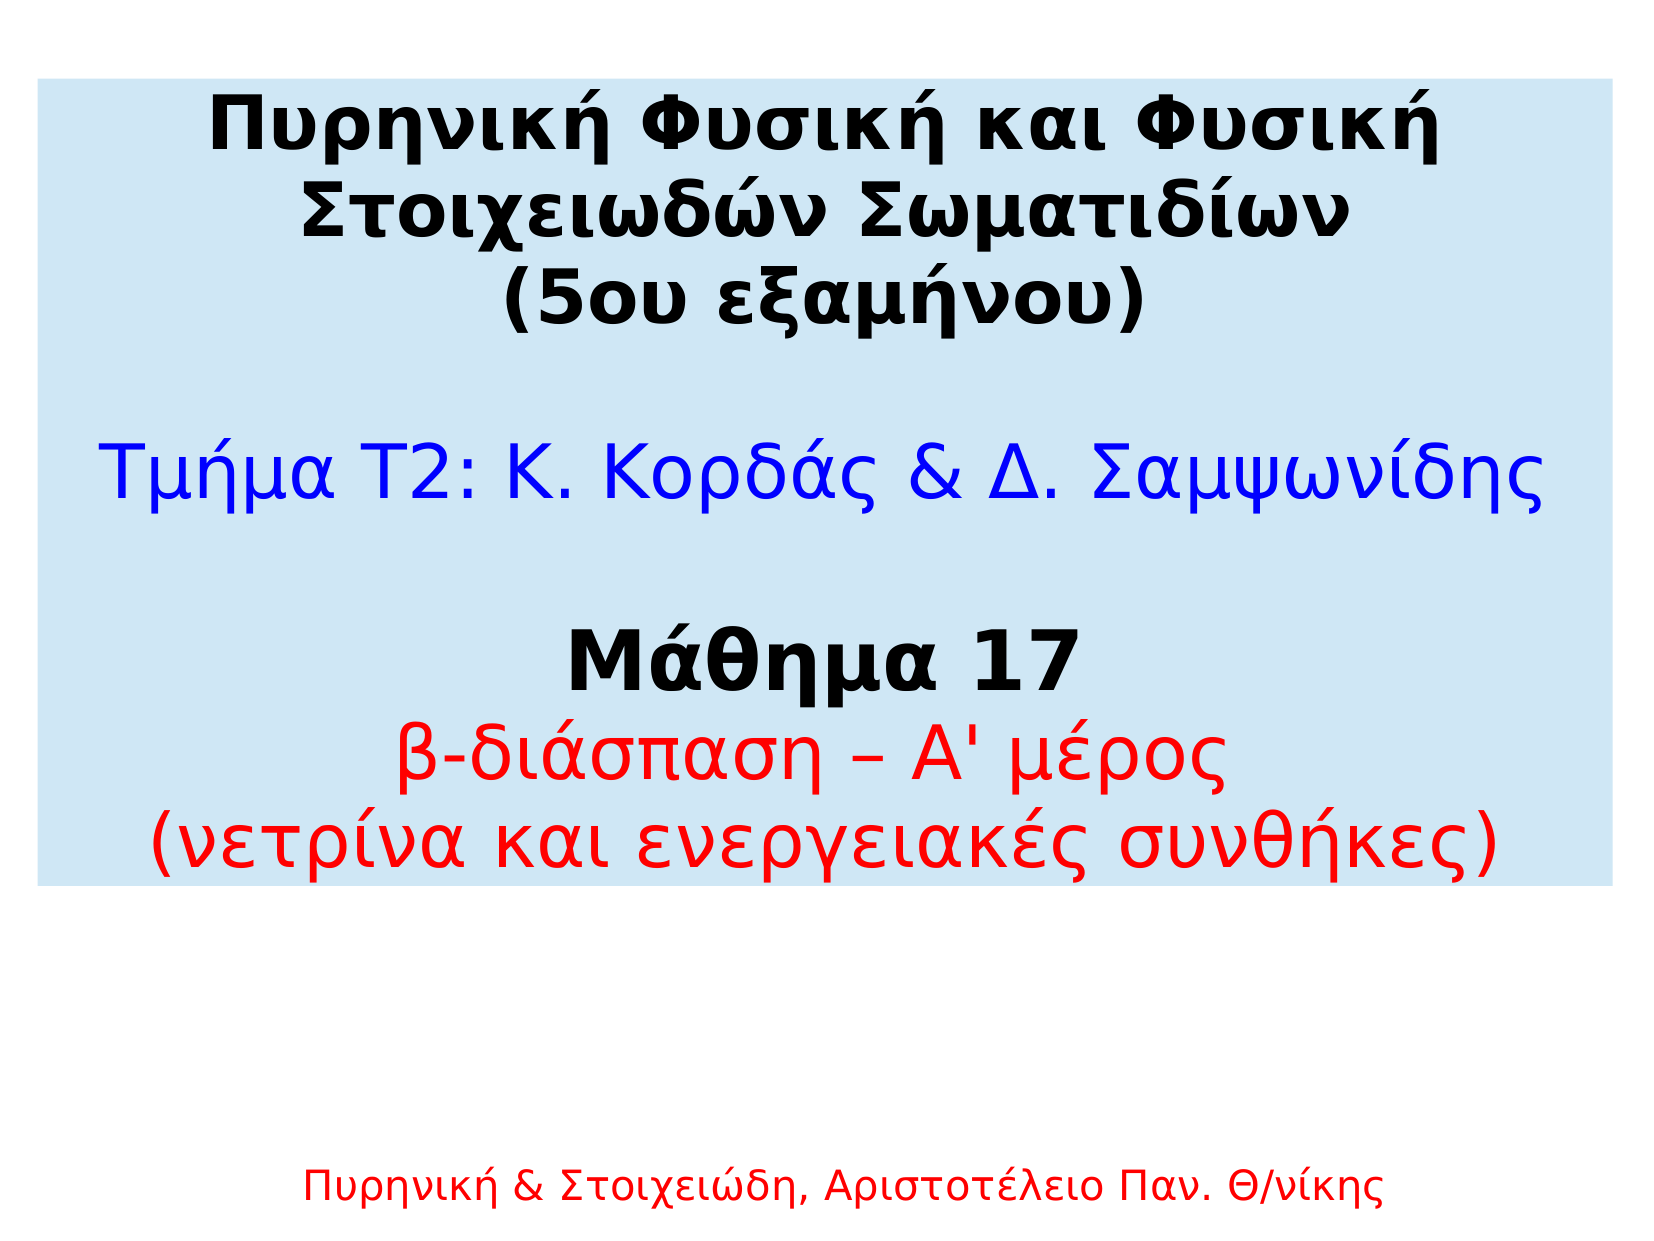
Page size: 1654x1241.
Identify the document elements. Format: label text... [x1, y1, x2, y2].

title Πυρηνική Φυσική και Φυσική Στοιχειωδών Σωματιδίων (5ου εξαμήνου) Τμήμα T2: Κ. Κορδάς & Δ. Σαμψωνίδης Μάθημα 17 β-διάσπαση – Α' μέρος (νετρίνα και ενεργειακές συνθήκες) [37, 78, 1613, 886]
text_box Πυρηνική & Στοιχειώδη, Αριστοτέλειο Παν. Θ/νίκης [287, 1154, 1417, 1219]
